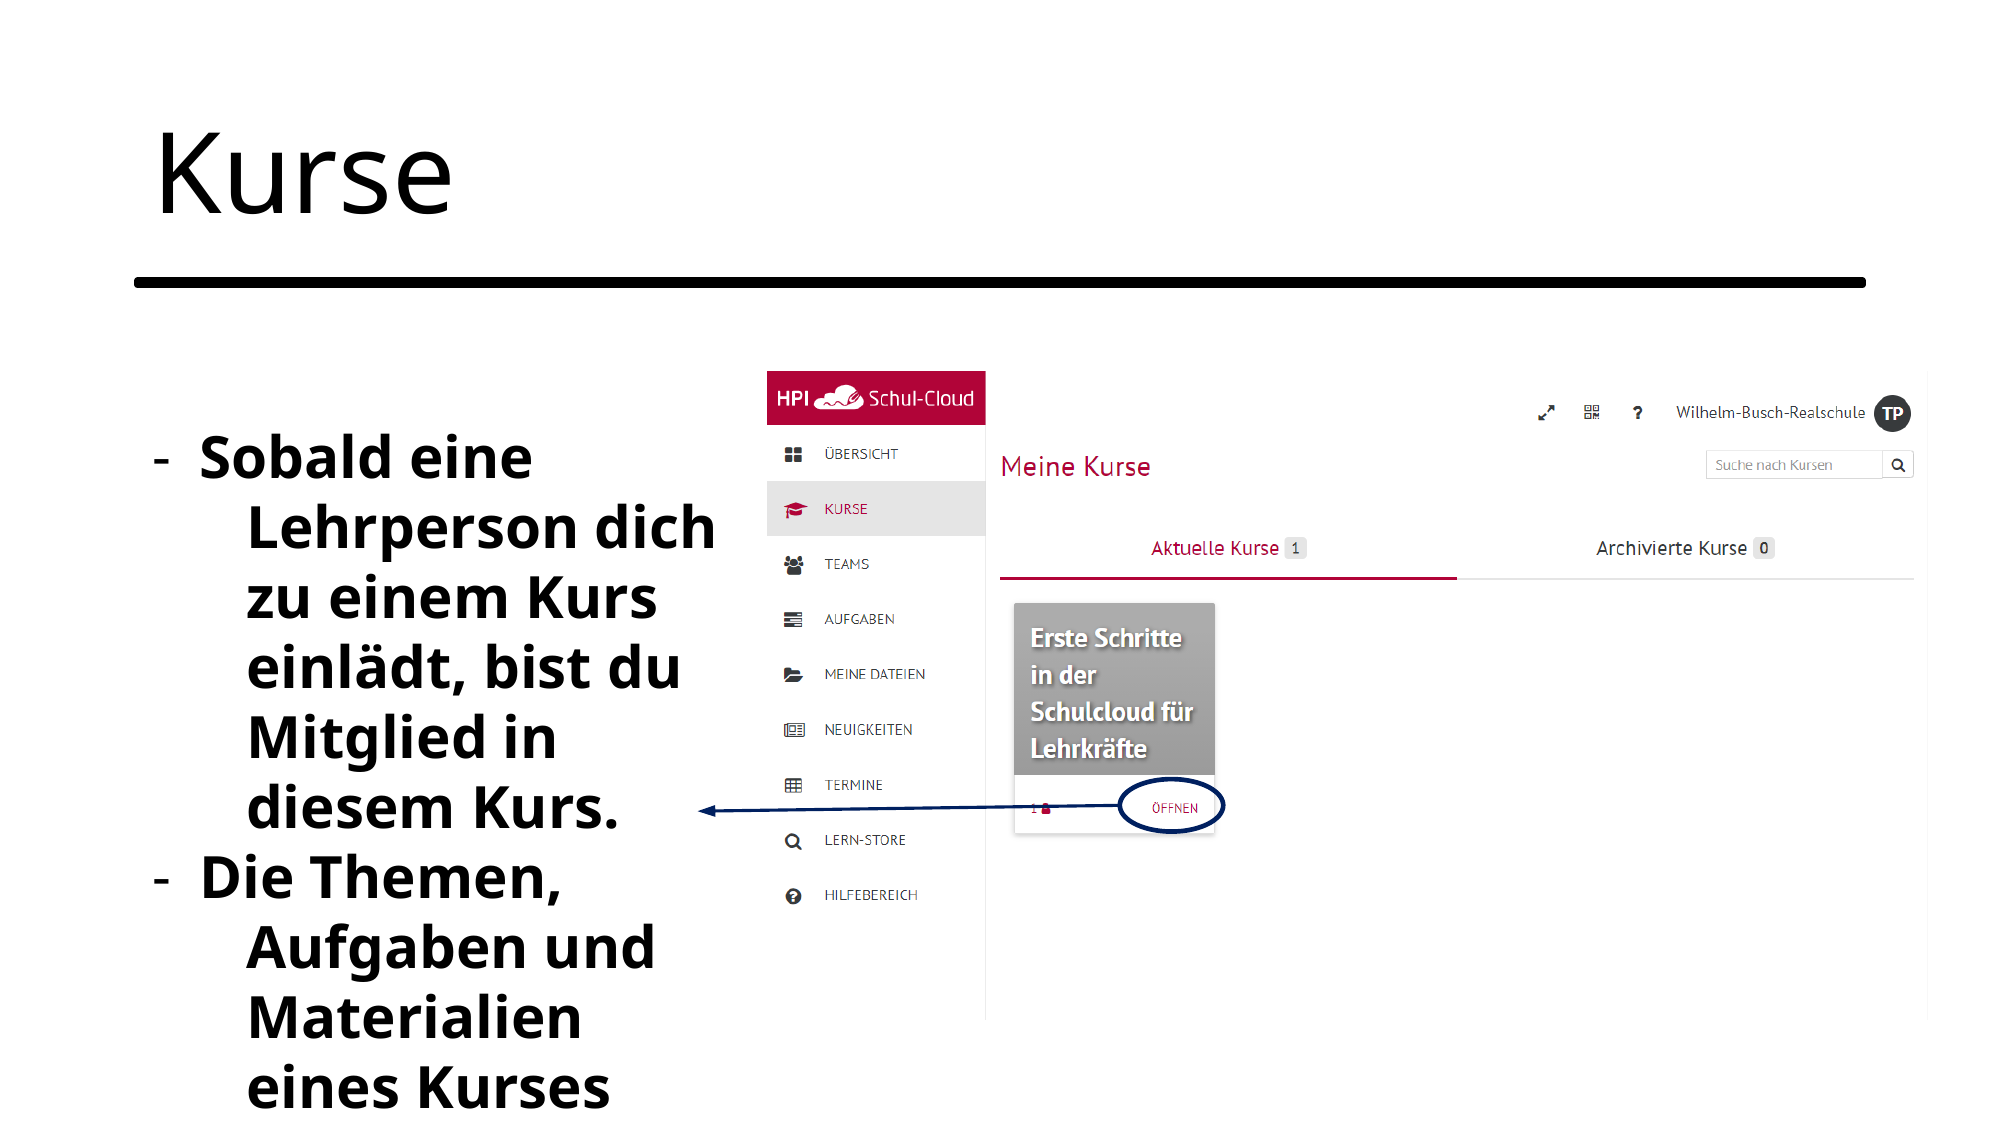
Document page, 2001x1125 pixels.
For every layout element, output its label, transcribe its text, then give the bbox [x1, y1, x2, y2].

text_box Sobald eine Lehrperson dich zu einem Kurs einlädt, bist du Mitglied in diesem Kurs. Die Themen, Aufgaben und Materialien eines Kurses erreichst du, wenn du auf den entsprechenden Kurs klickst. [137, 412, 737, 923]
title Kurse [137, 59, 1863, 278]
picture [767, 371, 1928, 1020]
picture [1123, 782, 1220, 829]
